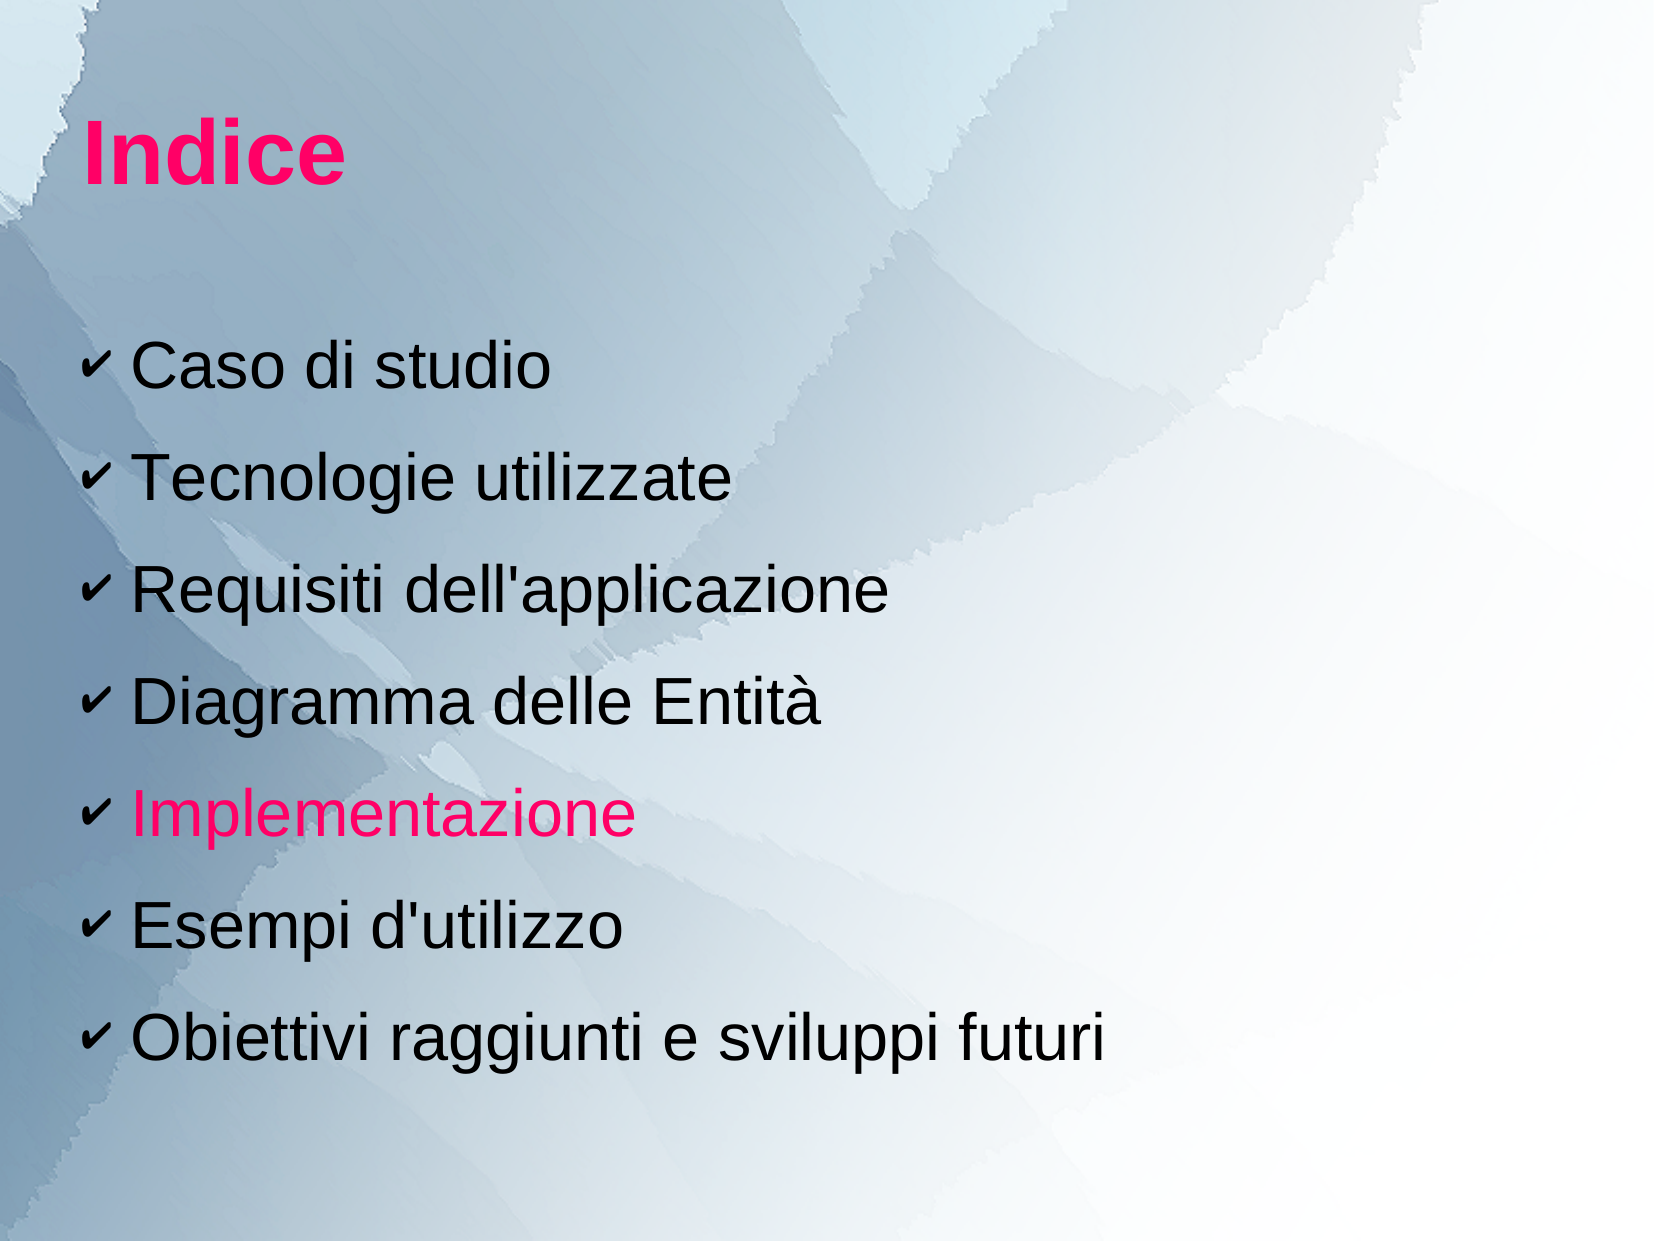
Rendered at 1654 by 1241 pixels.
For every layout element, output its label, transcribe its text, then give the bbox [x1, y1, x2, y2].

picture [0, 0, 1654, 1241]
title Indice [82, 49, 1571, 257]
text_box Caso di studio Tecnologie utilizzate Requisiti dell'applicazione Diagramma delle Entità Implementazione Esempi d'utilizzo Obiettivi raggiunti e sviluppi futuri [81, 290, 1570, 1151]
